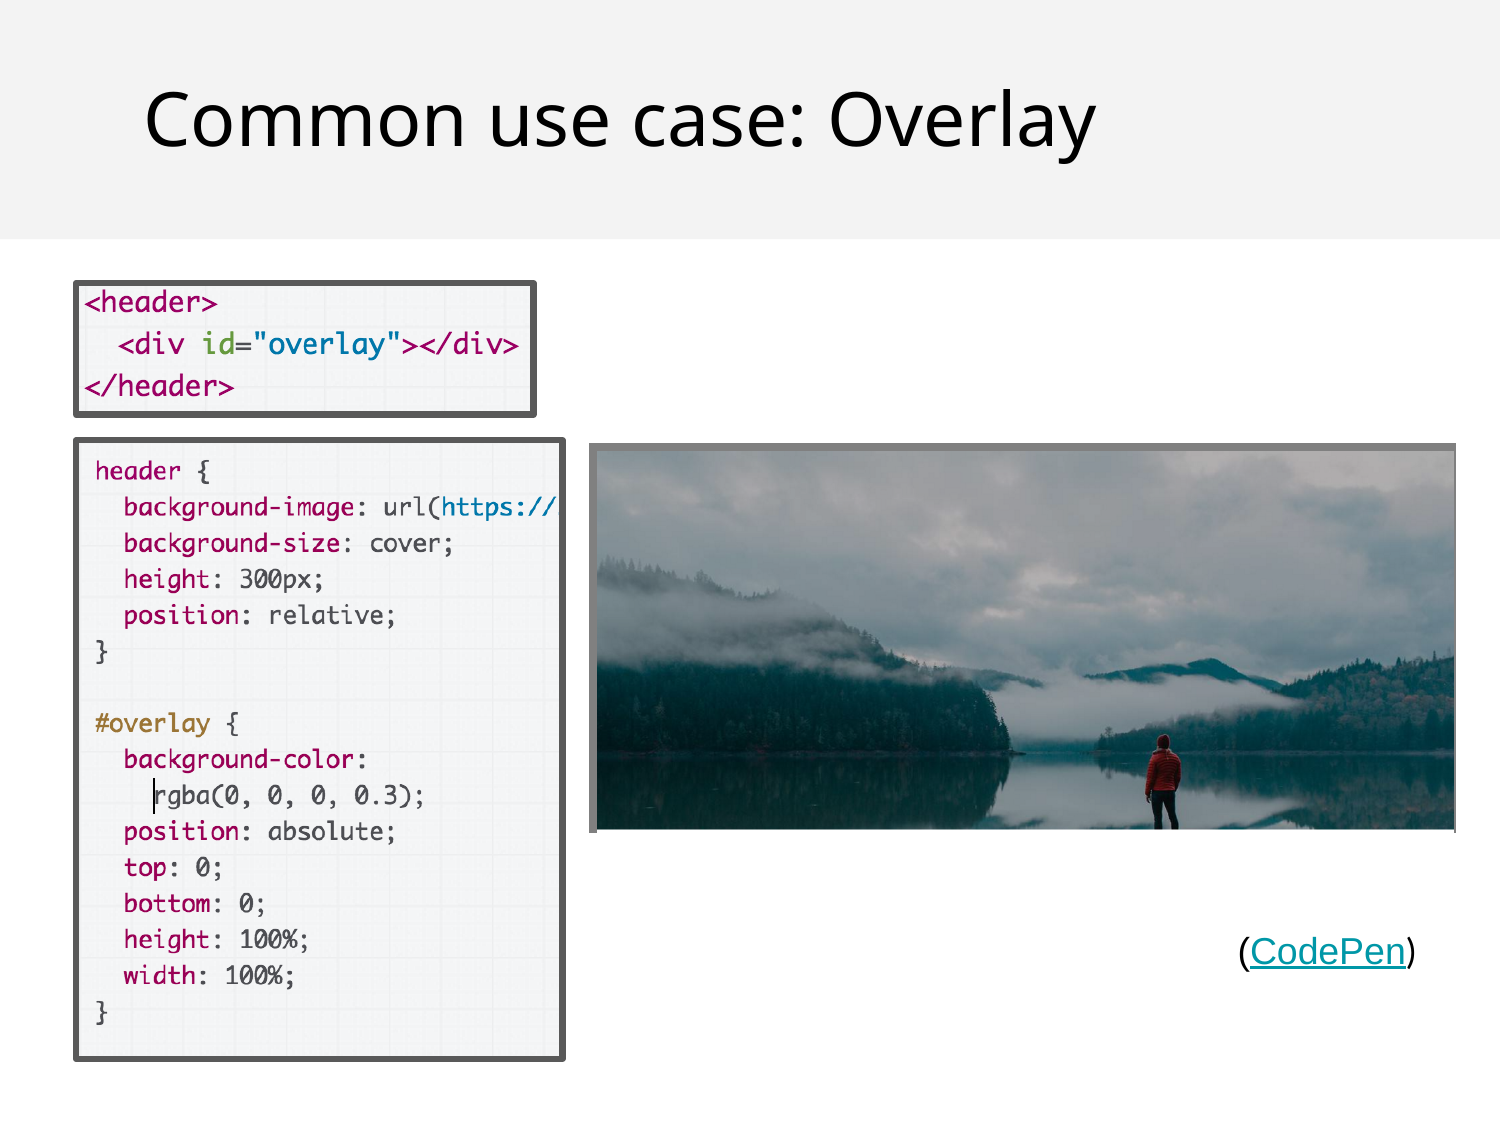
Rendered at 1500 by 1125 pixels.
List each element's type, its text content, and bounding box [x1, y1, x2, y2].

picture [589, 443, 1456, 833]
text_box (CodePen) [963, 879, 1432, 1020]
picture [79, 443, 560, 1056]
title Common use case: Overlay [128, 56, 1372, 183]
picture [79, 286, 531, 412]
